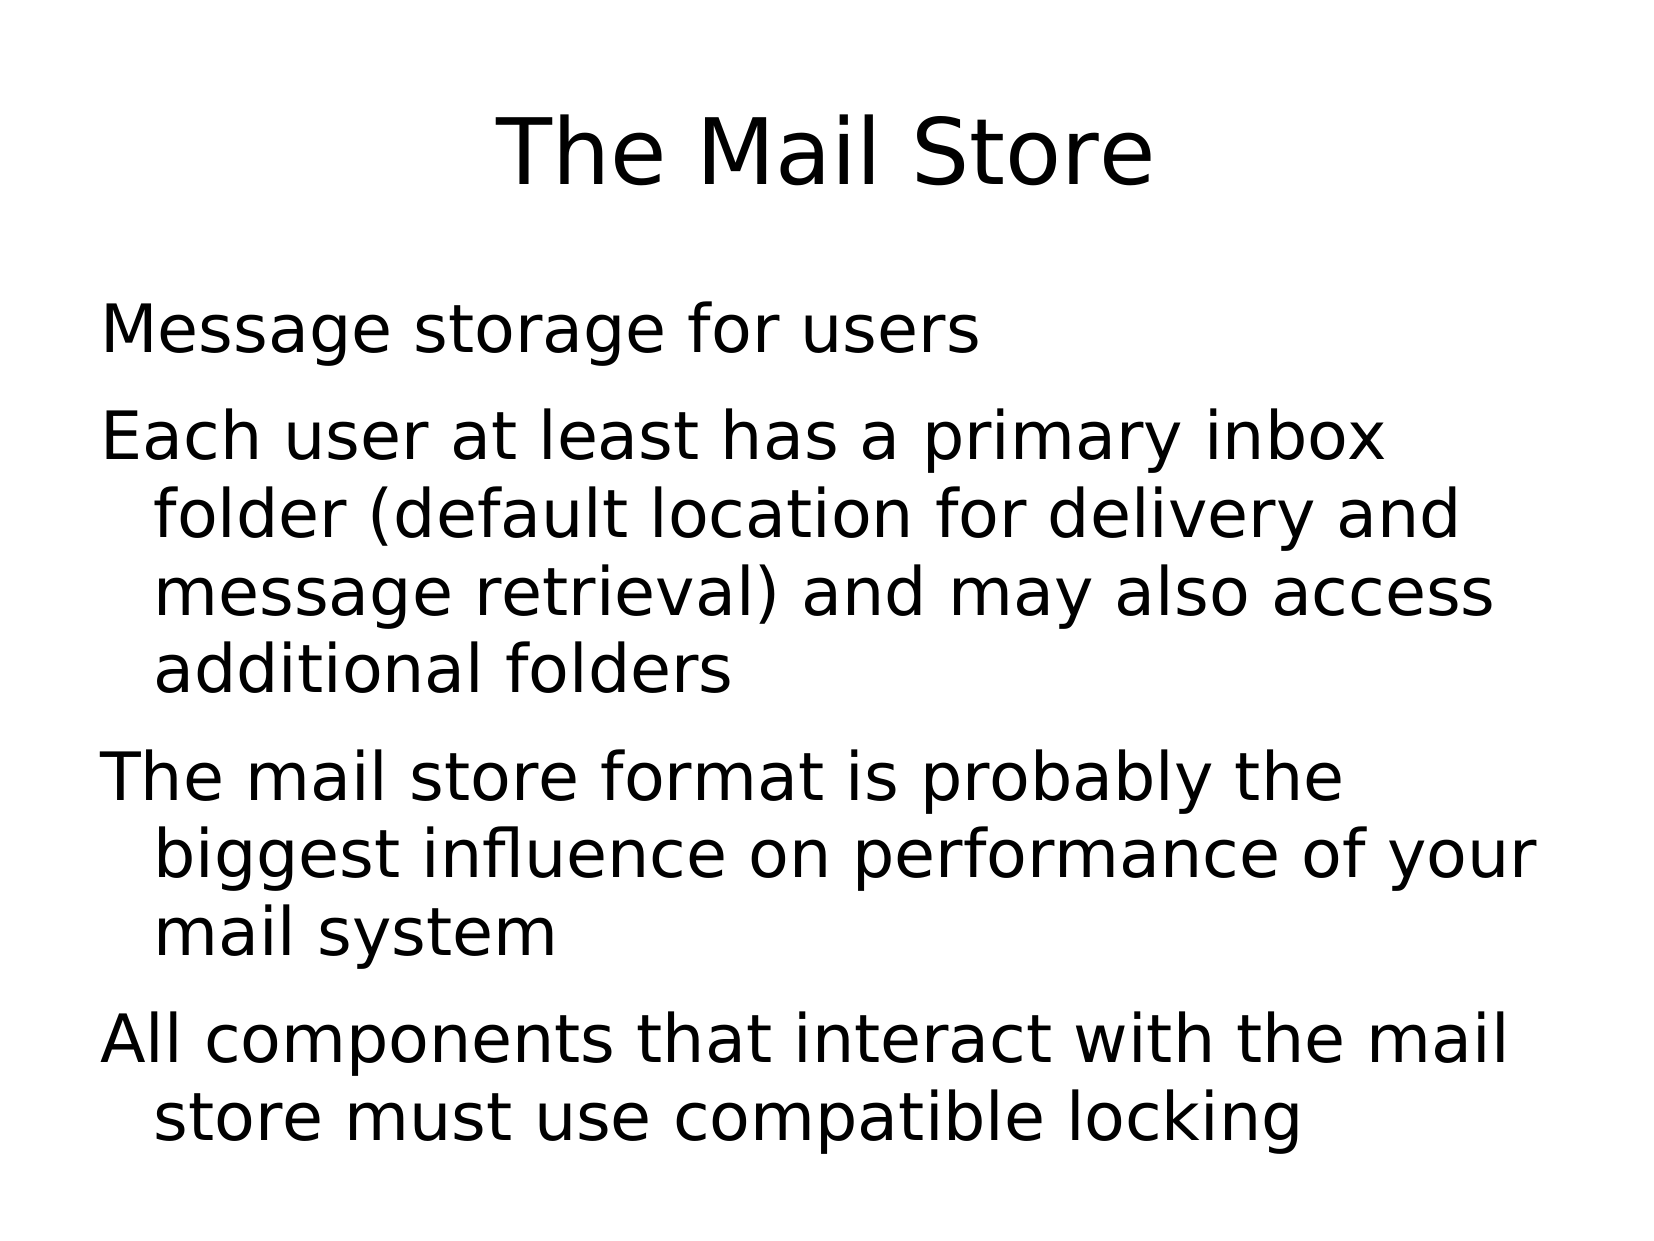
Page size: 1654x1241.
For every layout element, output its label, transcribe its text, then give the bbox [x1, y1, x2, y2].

title The Mail Store [82, 56, 1571, 250]
list Message storage for users Each user at least has a primary inbox folder (default location for delivery and message retrieval) and may also access additional folders The mail store format is probably the biggest influence on performance of your mail system All components that interact with the mail store must use compatible locking [82, 290, 1571, 1157]
